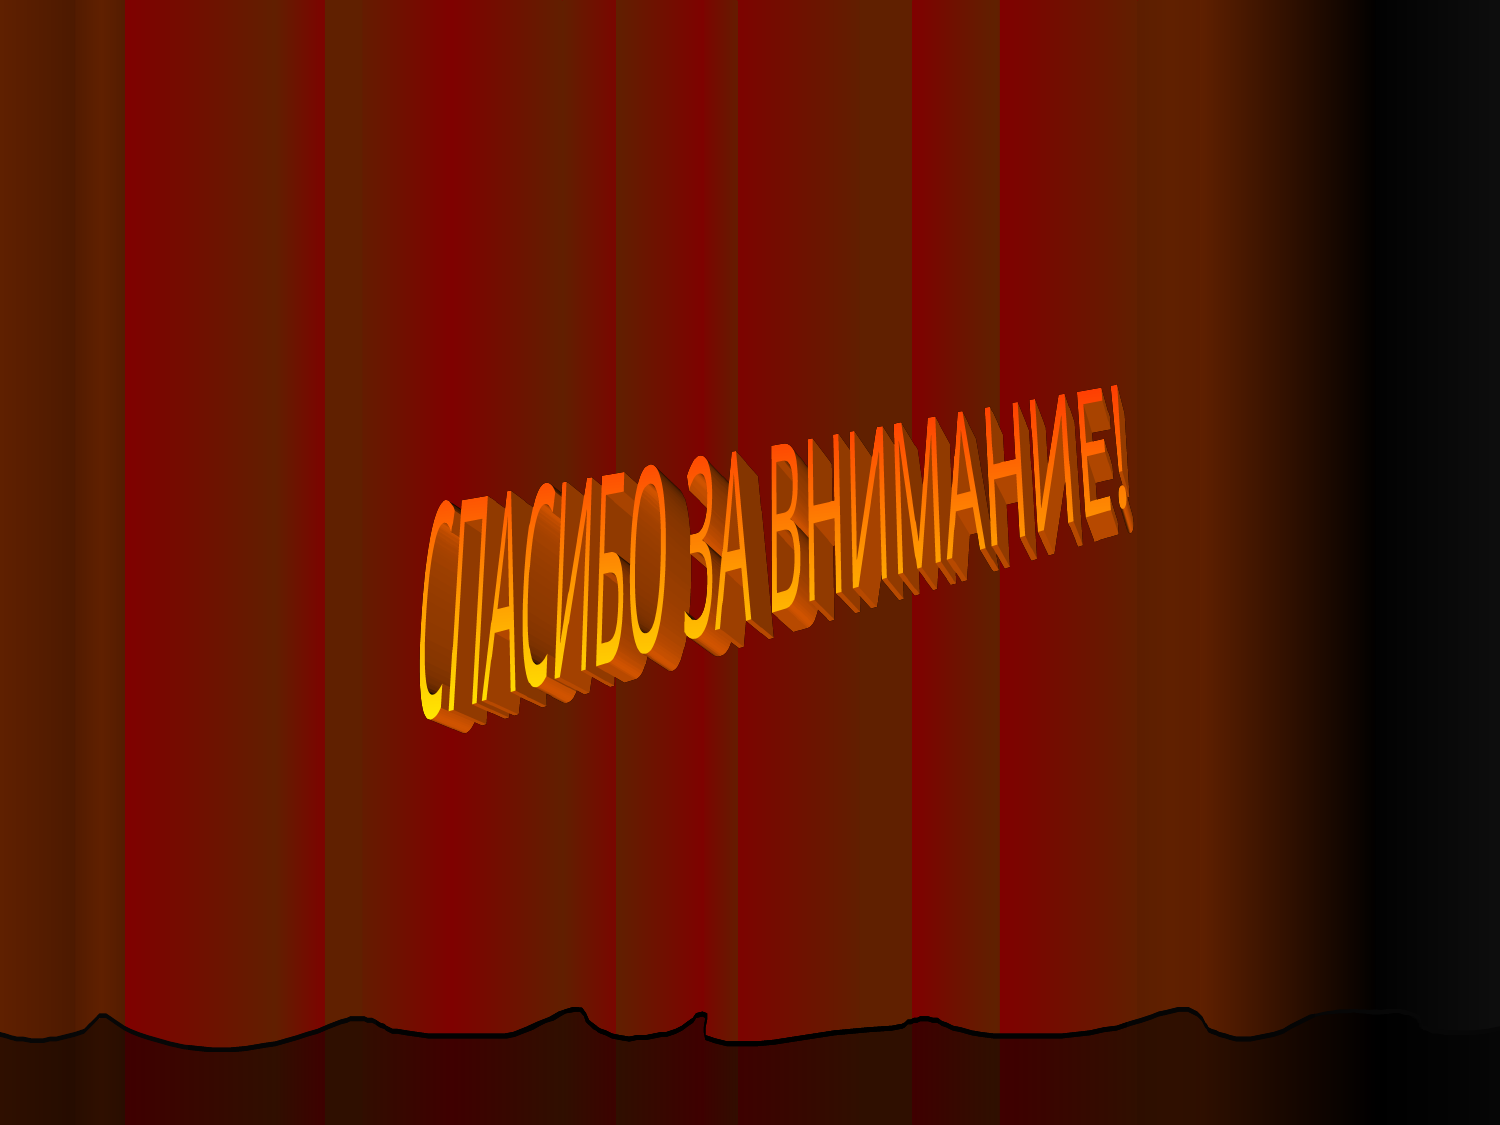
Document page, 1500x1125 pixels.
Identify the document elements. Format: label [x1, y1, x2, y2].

list [75, 262, 1426, 1006]
